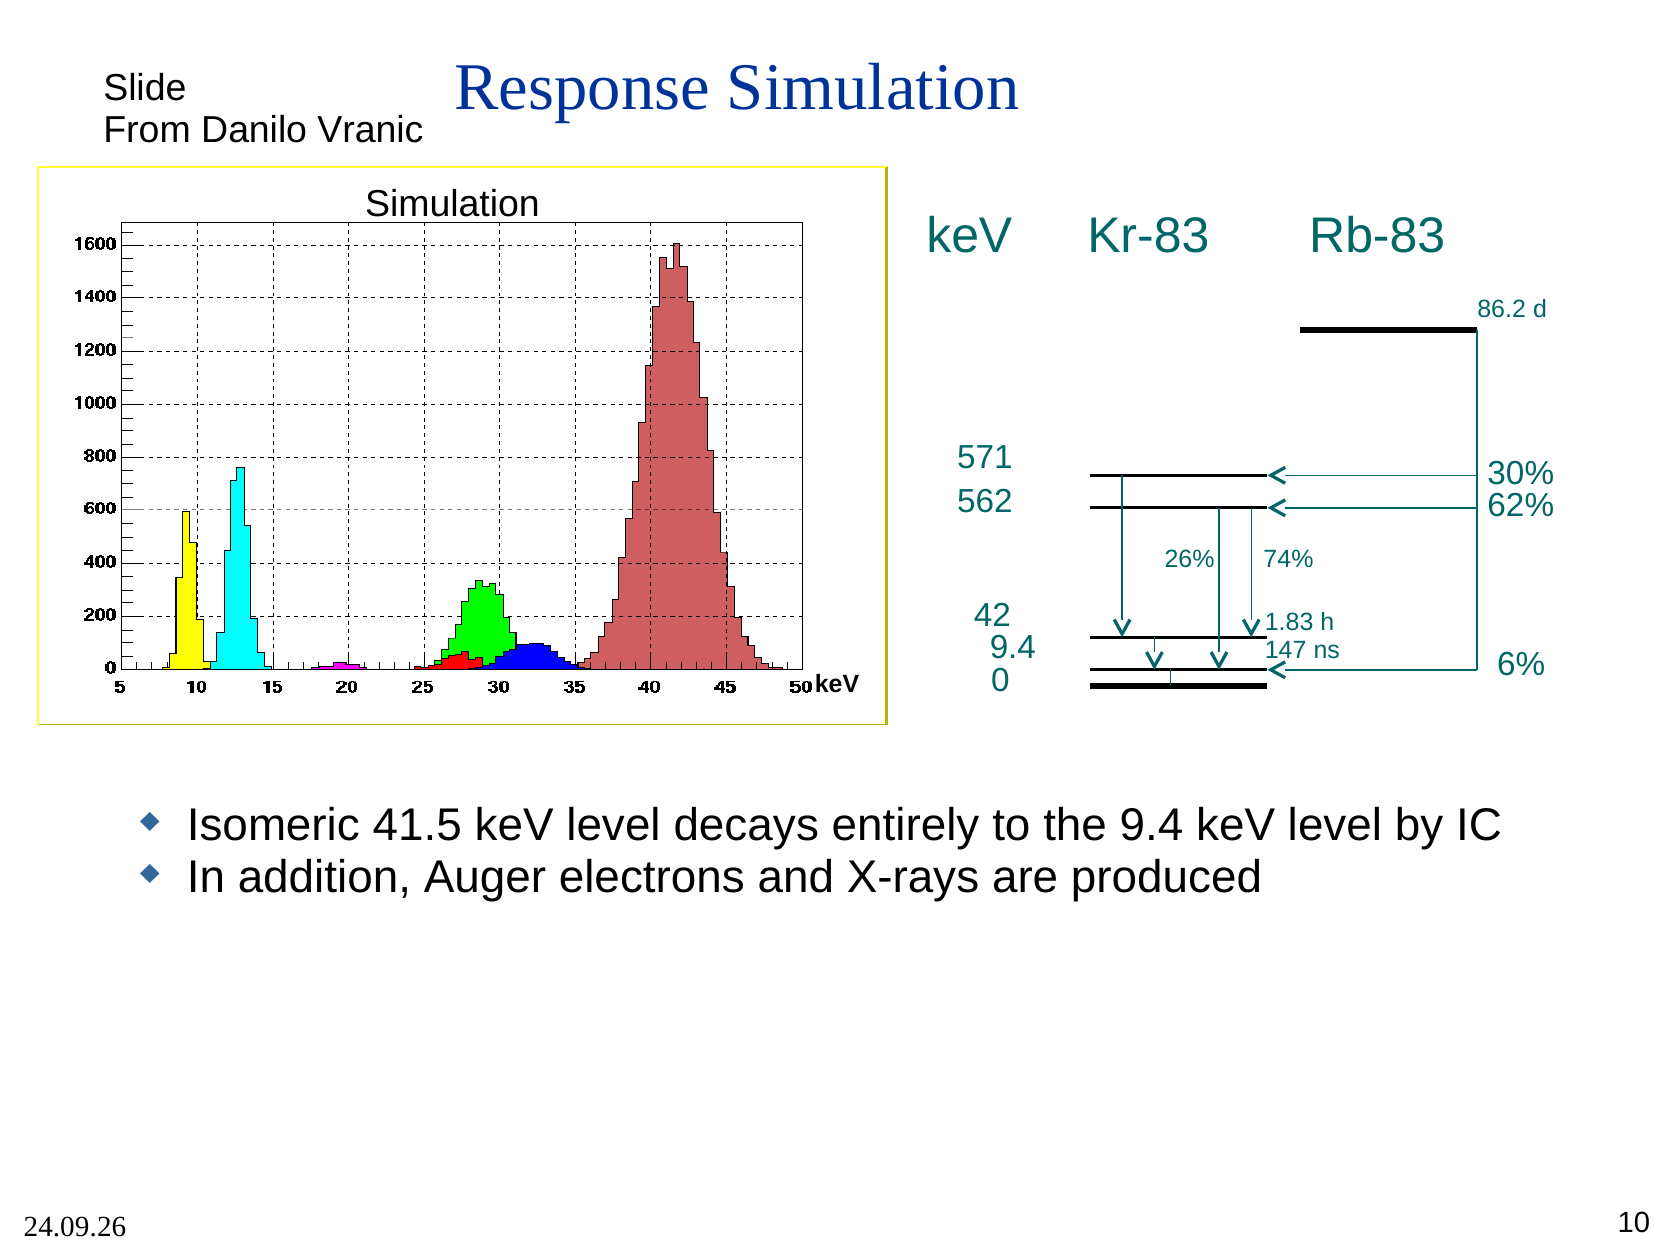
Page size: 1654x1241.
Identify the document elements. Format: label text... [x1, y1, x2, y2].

text_box 42 [976, 607, 985, 619]
text_box 6% [1473, 637, 1561, 691]
text_box 42 [959, 588, 1027, 642]
text_box 9.4 [994, 637, 1003, 648]
text_box Slide From Danilo Vranic [88, 59, 439, 158]
text_box 62% [1472, 479, 1569, 532]
text_box 9.4 [975, 621, 1051, 674]
text_box 0 [976, 653, 1025, 706]
title Response Simulation [262, 37, 1213, 151]
text_box Rb-83 [1294, 199, 1461, 272]
text_box keV [799, 662, 888, 706]
text_box 86.2 d [1462, 287, 1576, 331]
text_box 571 [942, 431, 1028, 475]
text_box 9.4 [1020, 639, 1029, 651]
text_box Isomeric 41.5 keV level decays entirely to the 9.4 keV level by IC In addition, Auger electrons and X-rays are produced [49, 800, 1563, 938]
text_box 30% [1509, 463, 1519, 479]
text_box 30% [1472, 446, 1569, 479]
text_box Kr-83 [1072, 199, 1225, 272]
text_box 1.83 h 147 ns [1250, 599, 1396, 672]
text_box 562 [942, 475, 1028, 528]
text_box keV [911, 199, 1028, 272]
text_box Simulation [350, 174, 555, 233]
picture [37, 166, 888, 726]
text_box 26% 74% [1149, 537, 1392, 581]
